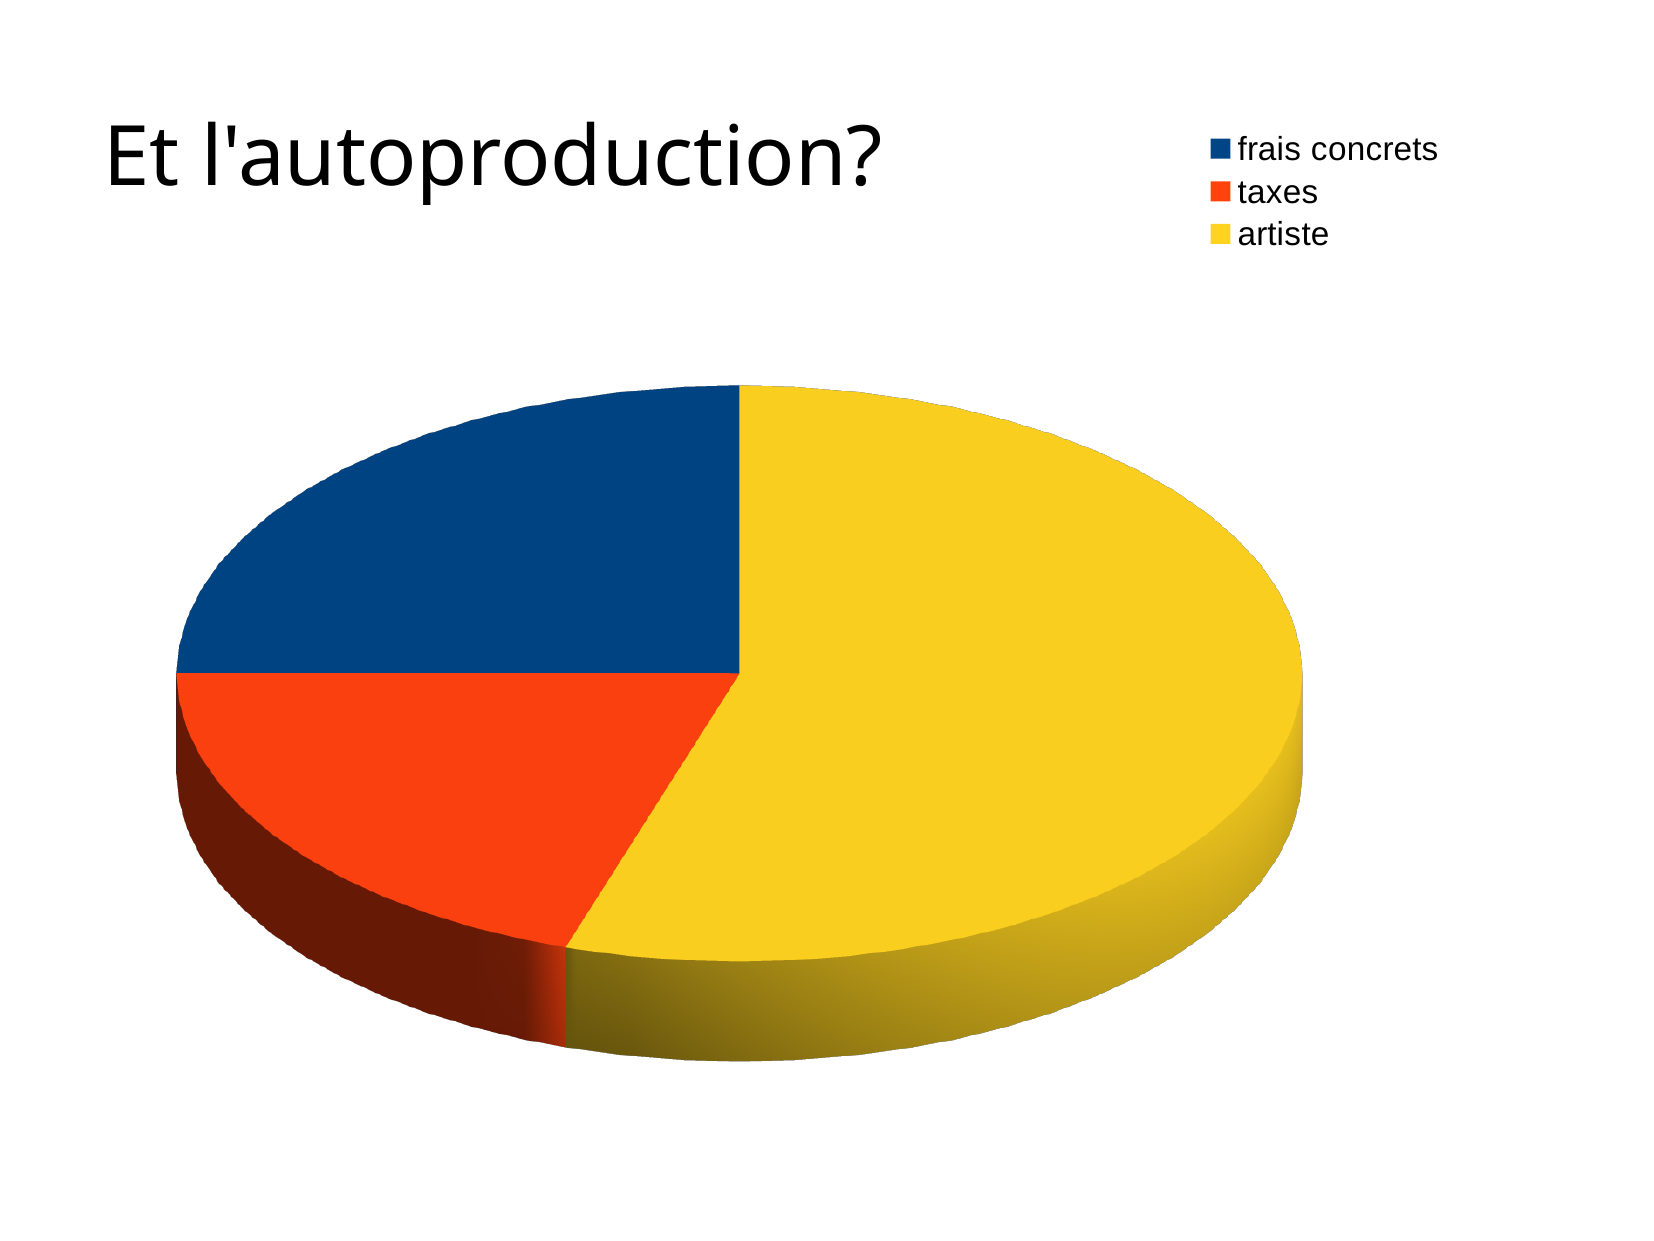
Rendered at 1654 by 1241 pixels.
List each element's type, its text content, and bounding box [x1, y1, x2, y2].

text_box Et l'autoproduction? [88, 88, 147, 207]
chart [147, 59, 1595, 1241]
